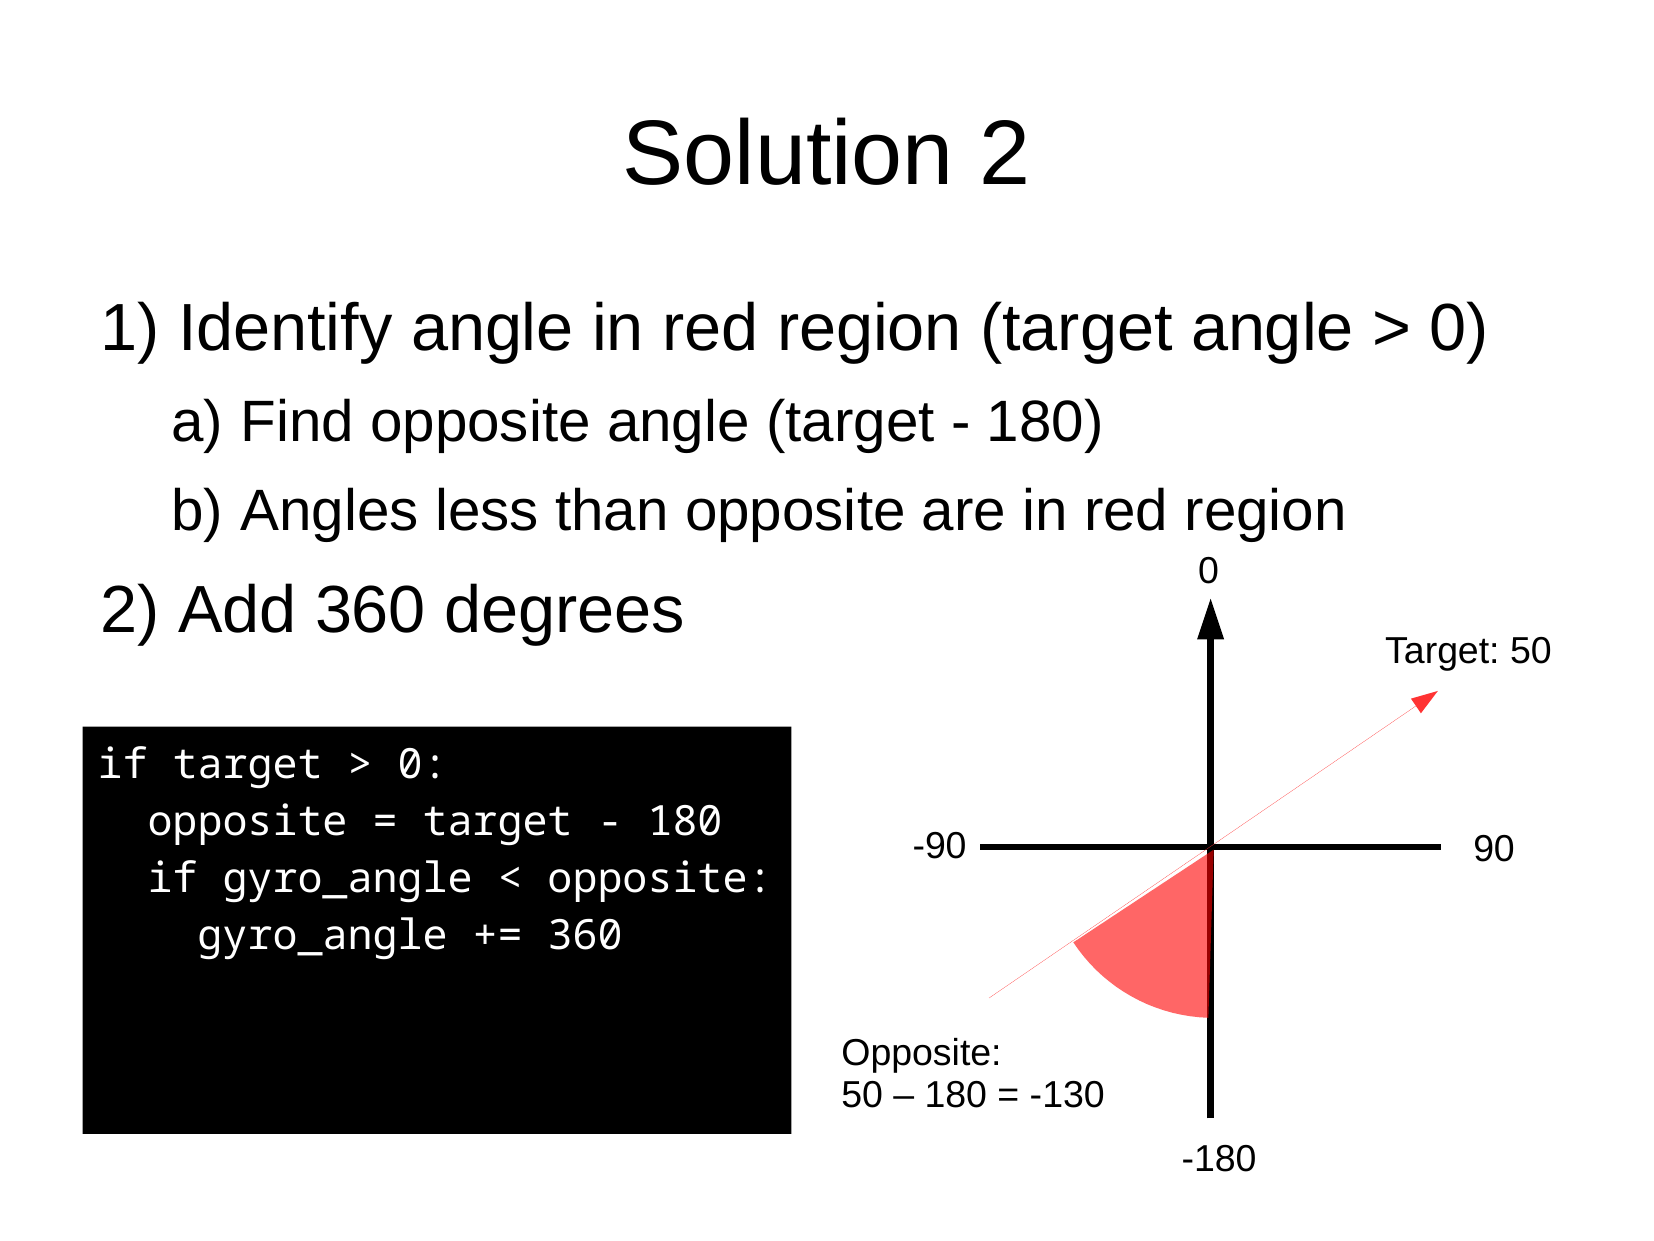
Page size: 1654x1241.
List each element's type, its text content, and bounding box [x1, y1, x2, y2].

text_box Target: 50 [1370, 622, 1592, 680]
text_box 90 [1458, 819, 1551, 877]
text_box Opposite: 50 – 180 = -130 [826, 1023, 1120, 1123]
title Solution 2 [82, 49, 1571, 257]
text_box -180 [1166, 1130, 1272, 1188]
list Identify angle in red region (target angle > 0) Find opposite angle (target - 180) Angles less than opposite are in red region Add 360 degrees [82, 290, 1571, 1010]
text_box -90 [897, 817, 982, 875]
text_box [1073, 849, 1214, 1018]
text_box 0 [1183, 542, 1234, 599]
text_box if target > 0: opposite = target - 180 if gyro_angle < opposite: gyro_angle += 360 [82, 726, 792, 1134]
